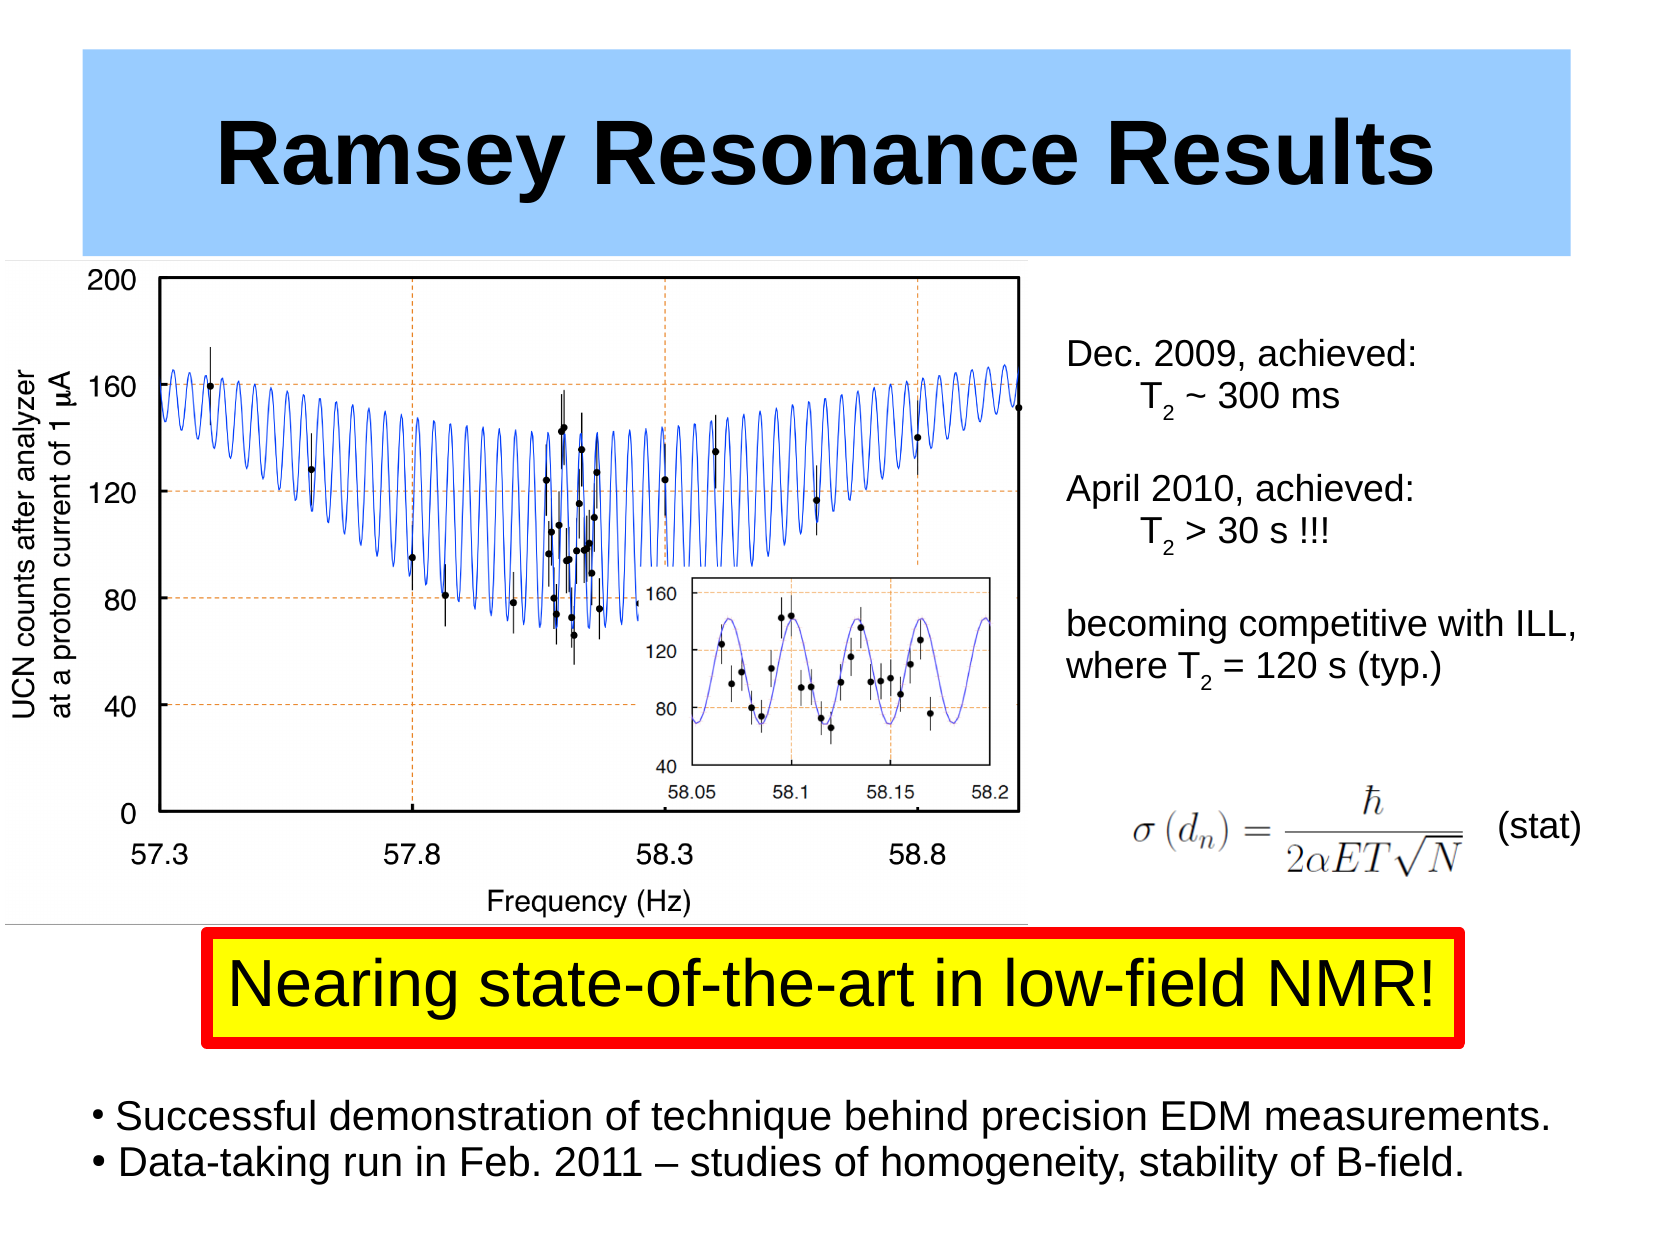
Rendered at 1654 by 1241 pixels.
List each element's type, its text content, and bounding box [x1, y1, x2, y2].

picture [5, 260, 1028, 925]
title Ramsey Resonance Results [82, 49, 1571, 257]
picture [1098, 761, 1506, 906]
text_box (stat) [1482, 797, 1598, 859]
text_box Successful demonstration of technique behind precision EDM measurements. Data-taking run in Feb. 2011 – studies of homogeneity, stability of B-field. [76, 1085, 1567, 1205]
text_box Dec. 2009, achieved: T2 ~ 300 ms April 2010, achieved: T2 > 30 s !!! becoming competitive with ILL, where T2 = 120 s (typ.) [1051, 324, 1593, 782]
text_box Nearing state-of-the-art in low-field NMR! [206, 933, 1460, 1043]
